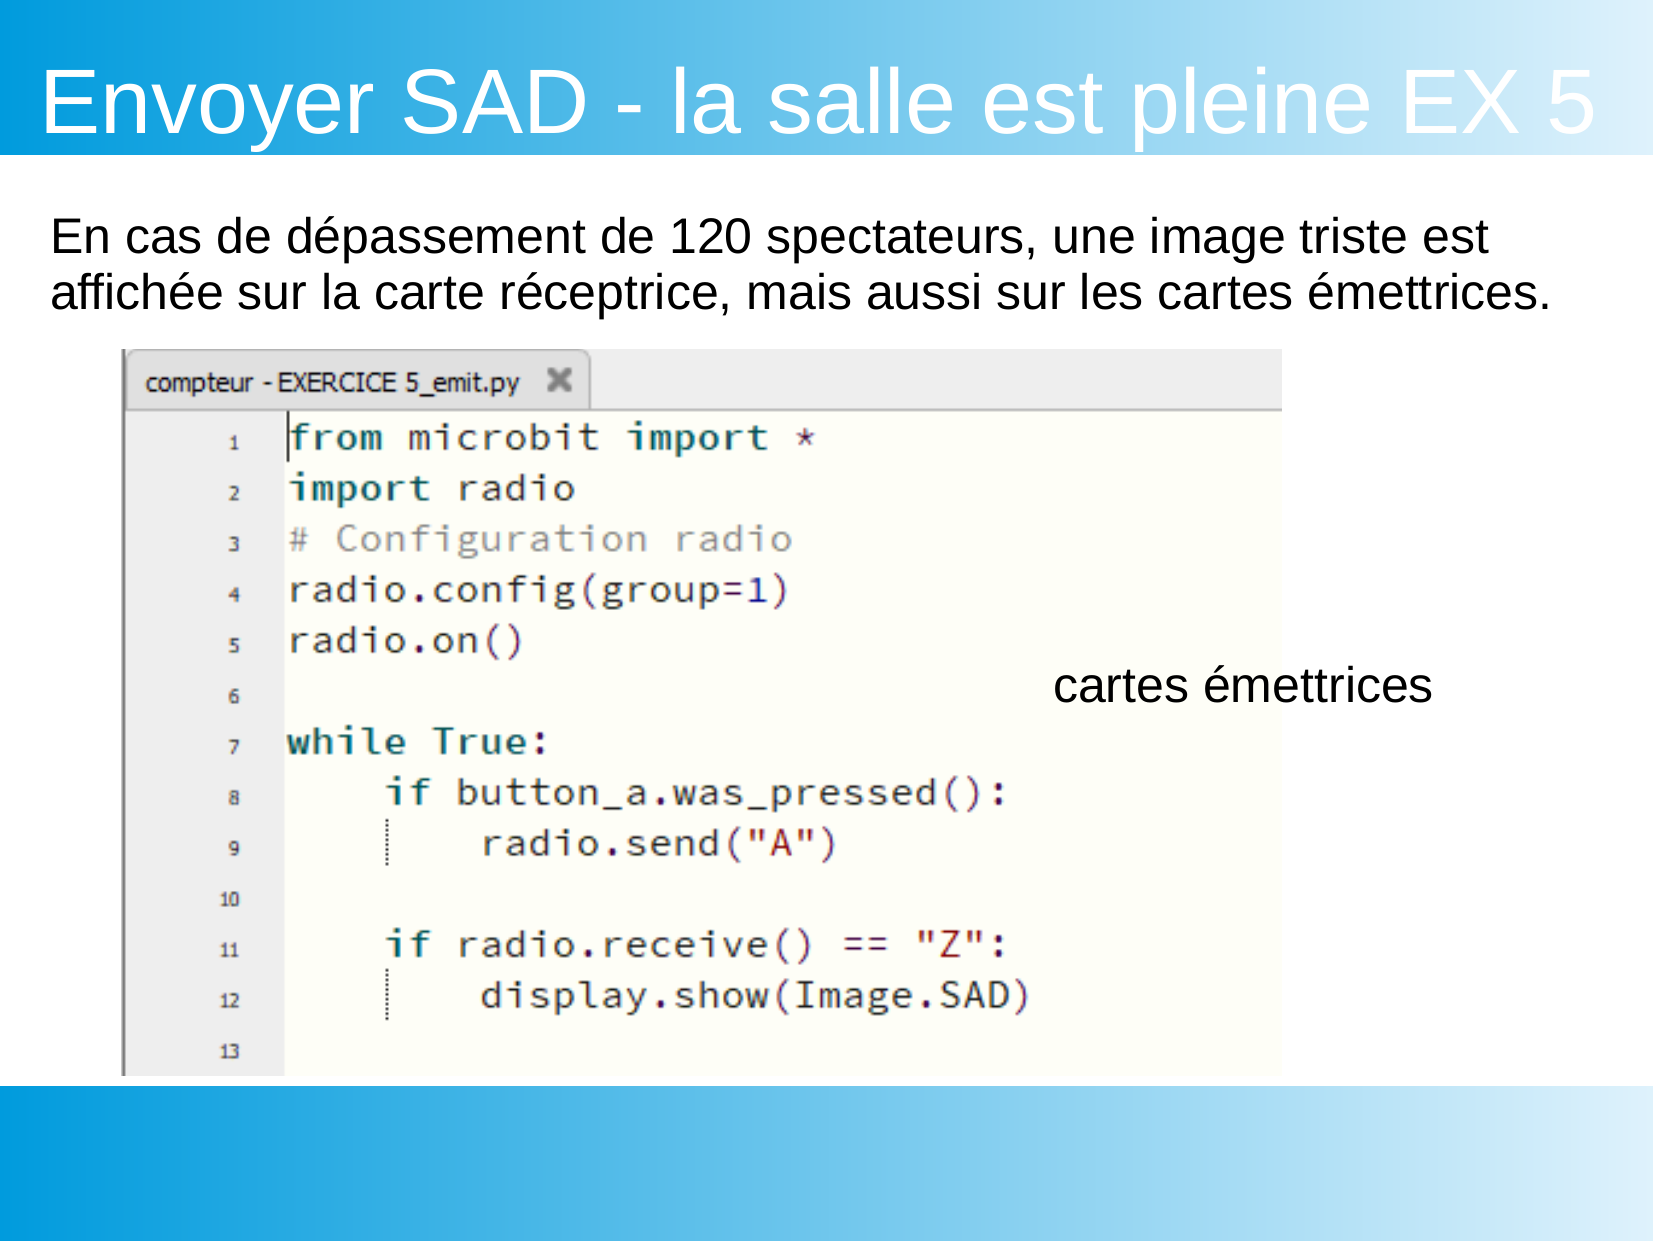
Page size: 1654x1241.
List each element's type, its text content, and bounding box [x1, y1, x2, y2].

picture [121, 349, 1282, 1076]
text_box En cas de dépassement de 120 spectateurs, une image triste est affichée sur la carte réceptrice, mais aussi sur les cartes émettrices. [35, 200, 1607, 328]
title Envoyer SAD - la salle est pleine EX 5 [22, 0, 1617, 205]
text_box cartes émettrices [1038, 650, 1449, 722]
